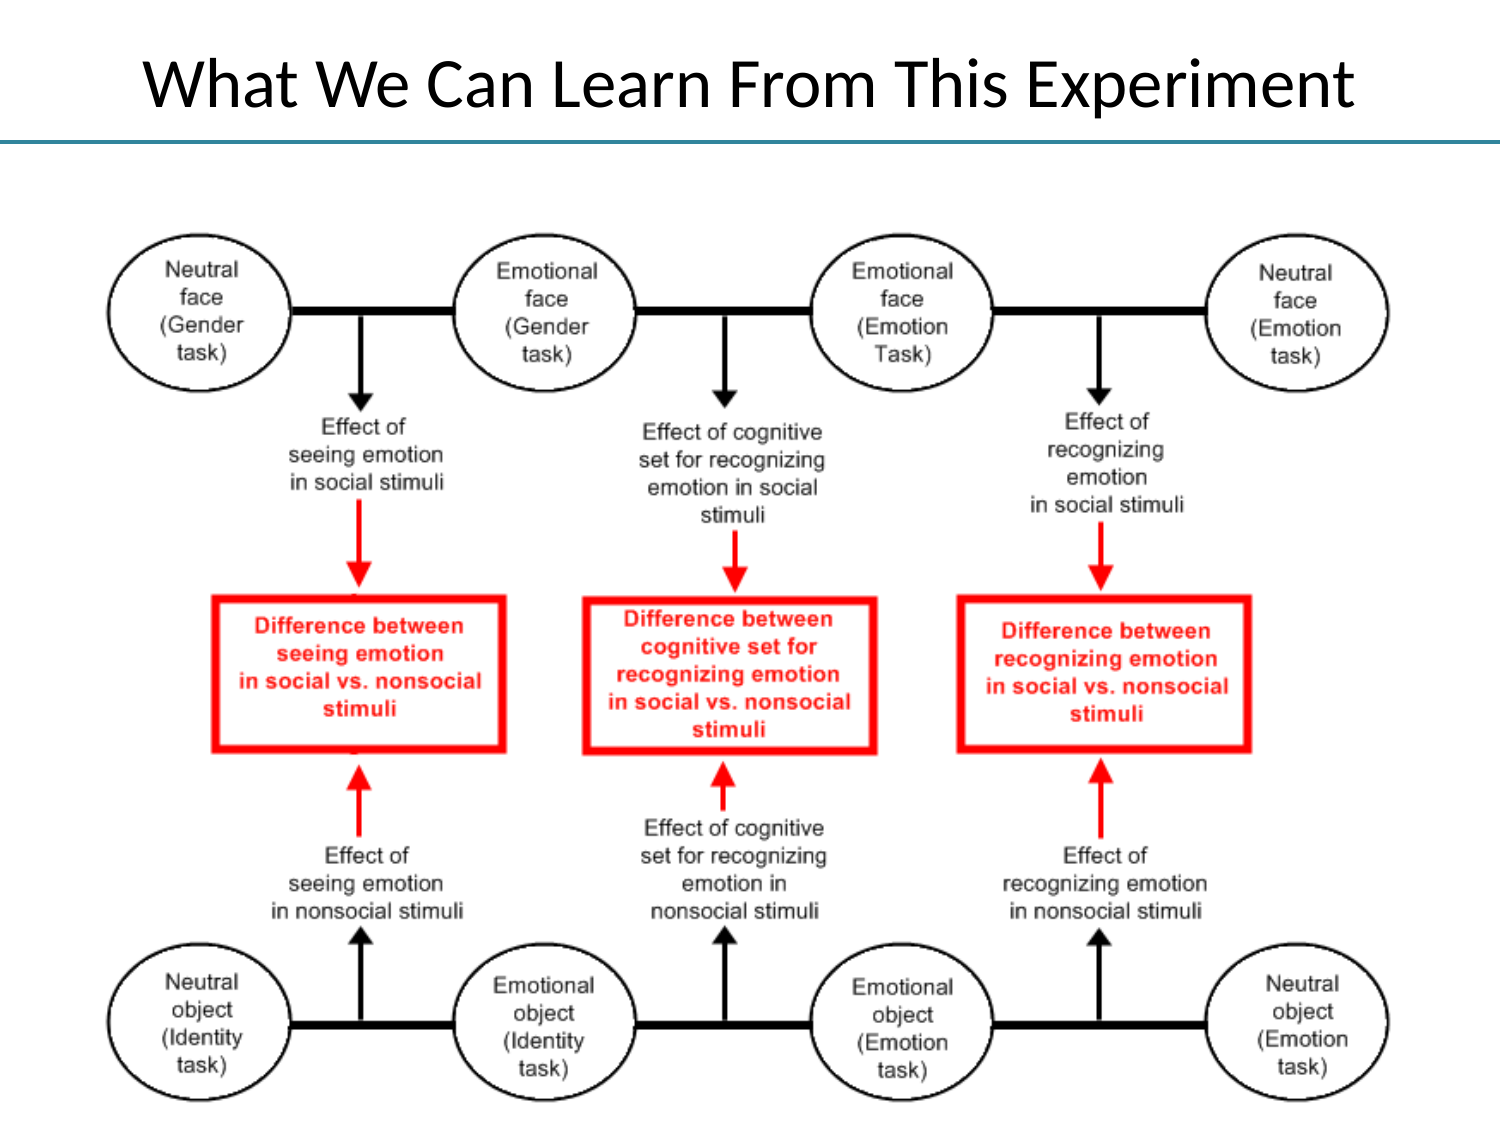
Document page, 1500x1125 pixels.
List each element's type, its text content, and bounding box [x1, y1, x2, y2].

title What We Can Learn From This Experiment [75, 28, 1425, 142]
picture [82, 224, 1406, 1125]
